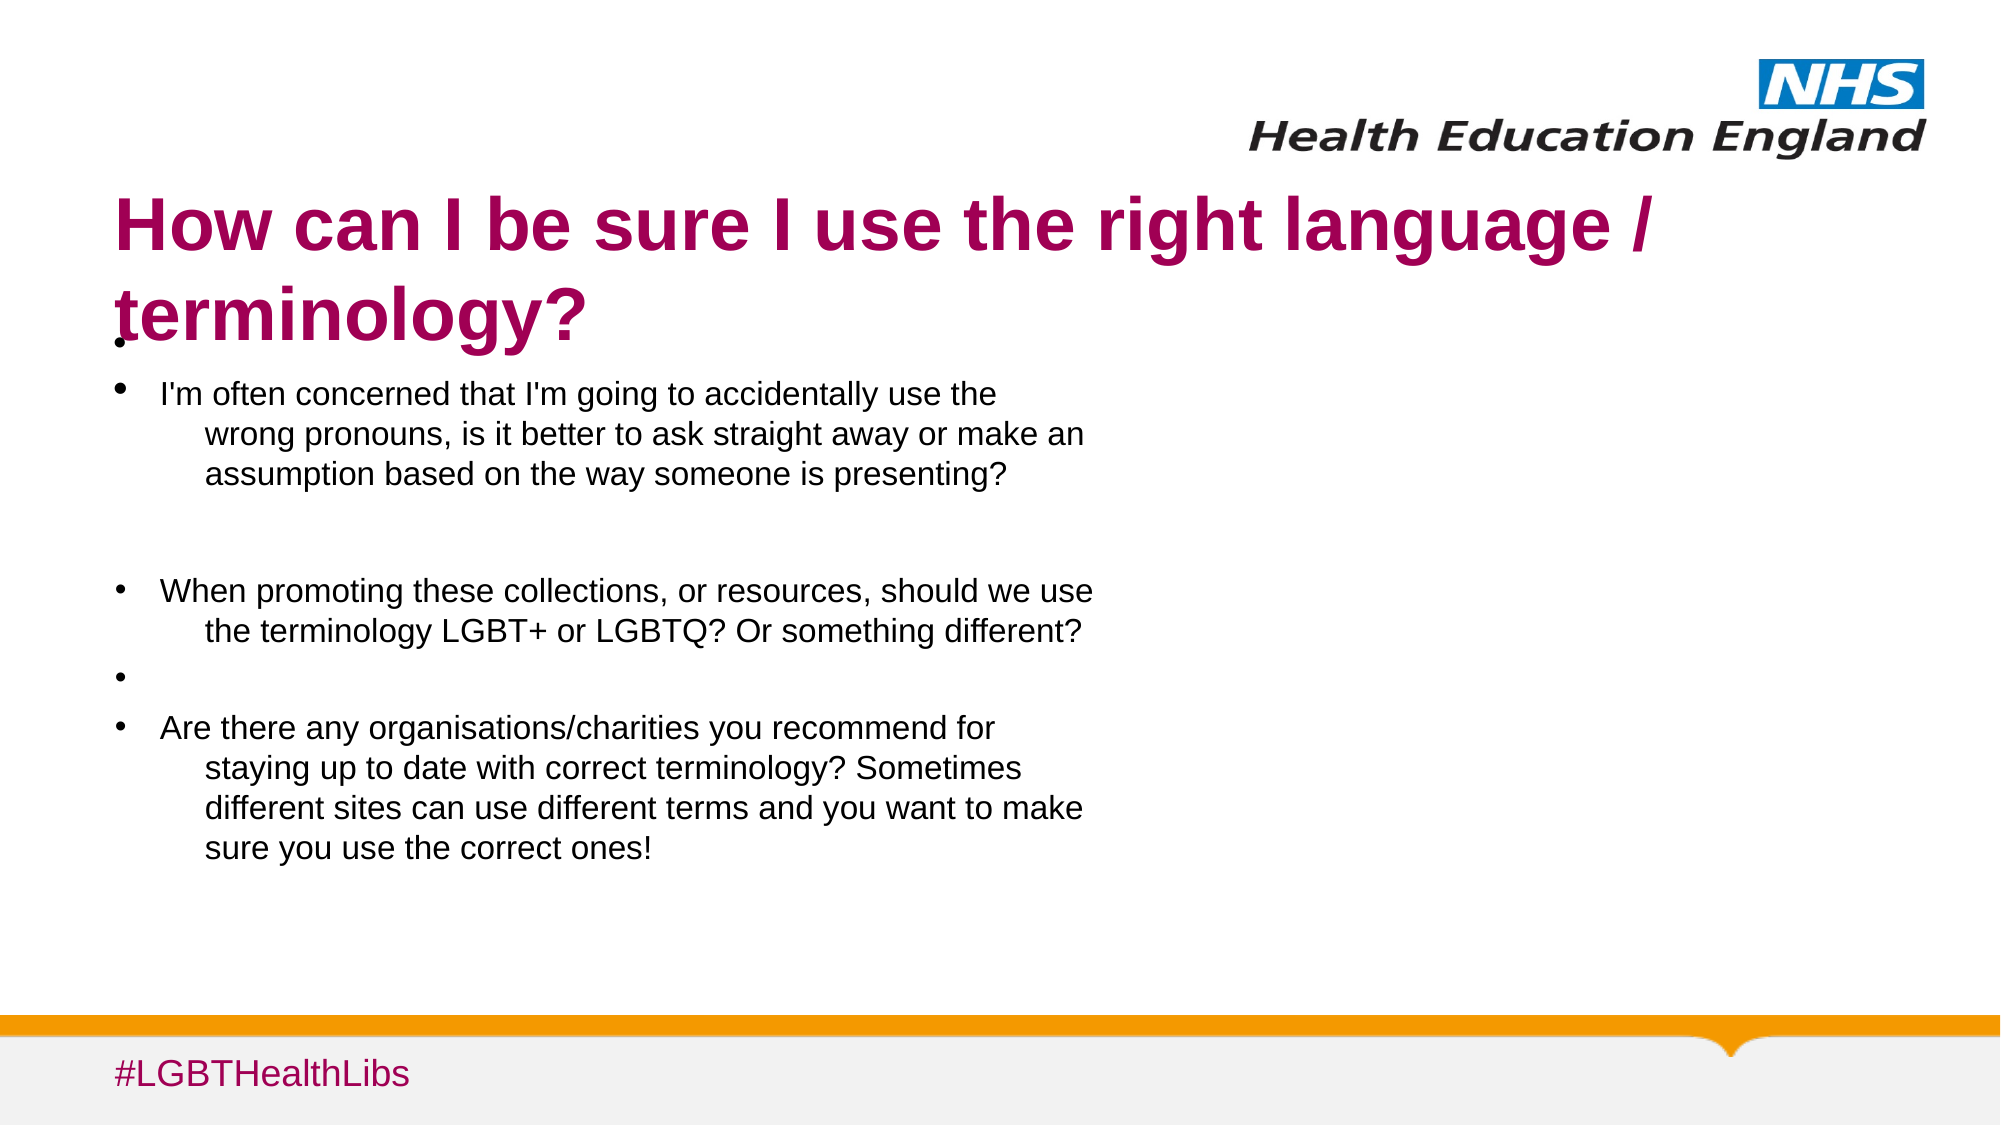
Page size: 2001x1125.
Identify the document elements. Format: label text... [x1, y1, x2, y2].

title How can I be sure I use the right language / terminology? [115, 191, 1934, 304]
text_box #LGBTHealthLibs [99, 1041, 510, 1103]
list I'm often concerned that I'm going to accidentally use the wrong pronouns, is it better to ask straight away or make an assumption based on the way someone is presenting? When promoting these collections, or resources, should we use the terminology LGBT+ or LGBTQ? Or something different? Are there any organisations/charities you recommend for staying up to date with correct terminology? Sometimes different sites can use different terms and you want to make sure you use the correct ones! [88, 346, 1839, 957]
